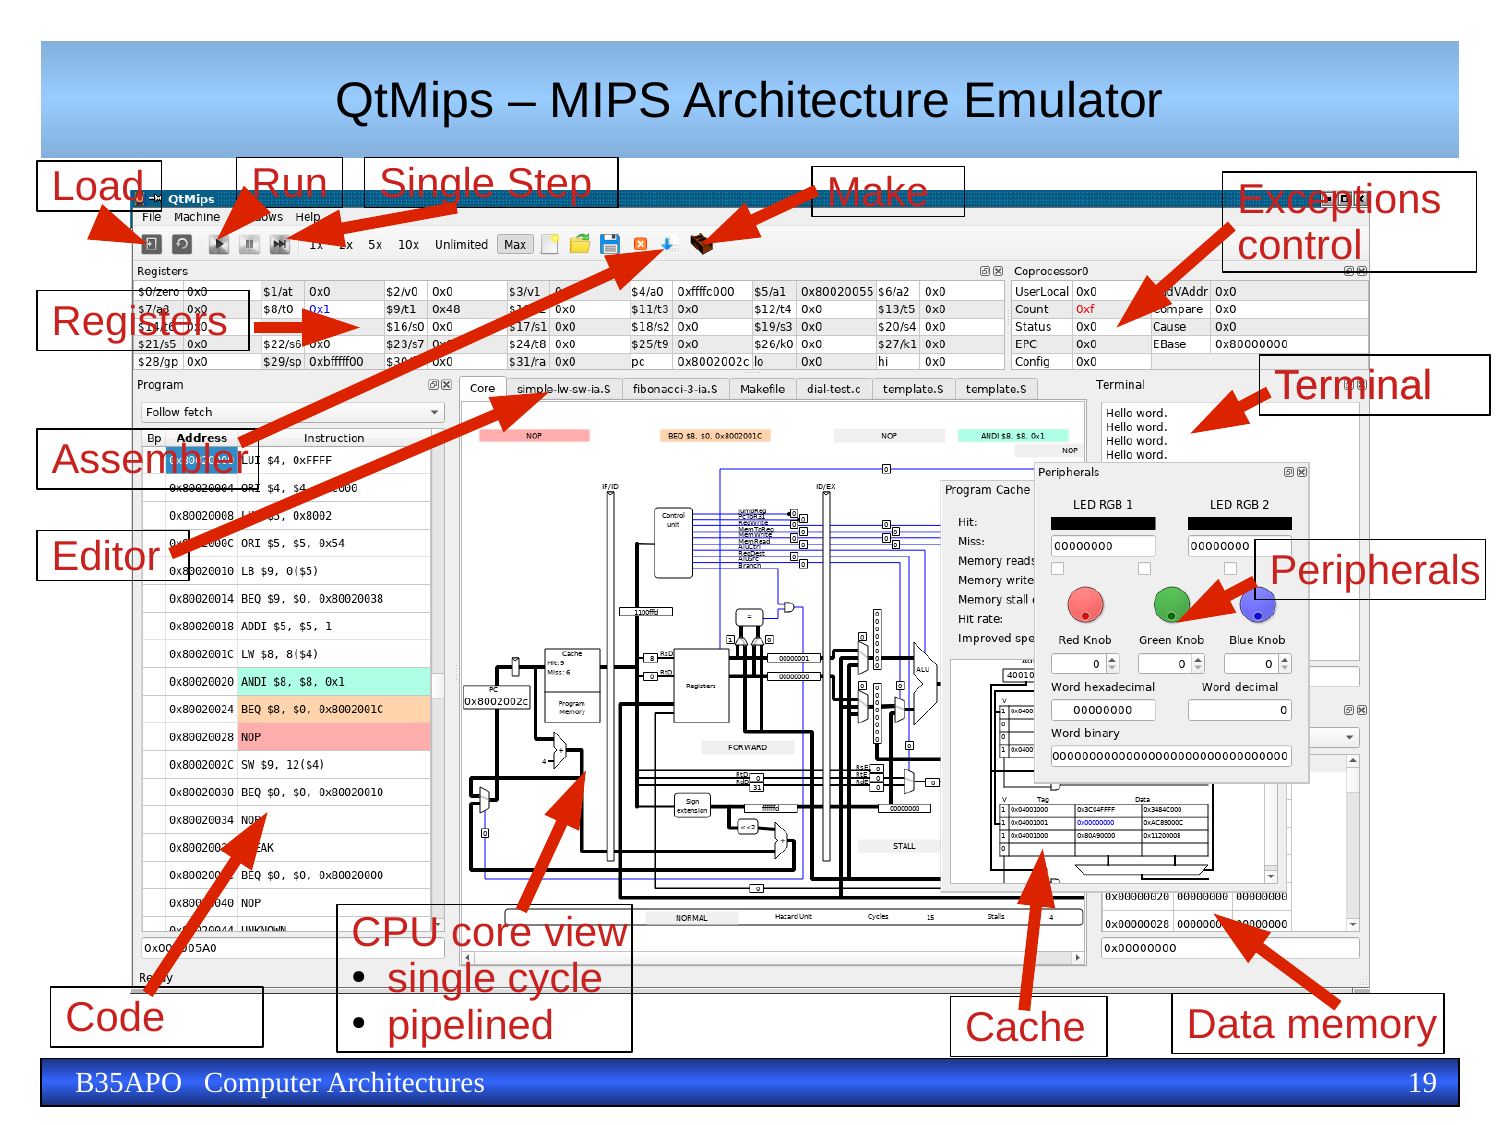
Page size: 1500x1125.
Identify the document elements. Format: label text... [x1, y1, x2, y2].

text_box Cache [950, 996, 1108, 1057]
text_box Editor [36, 530, 190, 581]
picture [130, 207, 1370, 994]
text_box Make [812, 166, 965, 217]
text_box CPU core view single cycle pipelined [336, 904, 633, 1052]
text_box Assembler [36, 429, 259, 490]
text_box Data memory [1171, 993, 1445, 1054]
text_box Peripherals [1254, 539, 1486, 600]
text_box Run [236, 157, 343, 208]
text_box Terminal [1259, 355, 1491, 416]
text_box Exceptions control [1222, 171, 1477, 273]
text_box Code [50, 987, 263, 1048]
title QtMips – MIPS Architecture Emulator [41, 41, 1459, 158]
text_box Single Step [364, 157, 619, 208]
text_box Run [258, 171, 274, 182]
picture [749, 208, 762, 214]
text_box Registers [36, 290, 250, 351]
picture [186, 196, 194, 202]
text_box Load [36, 160, 162, 211]
